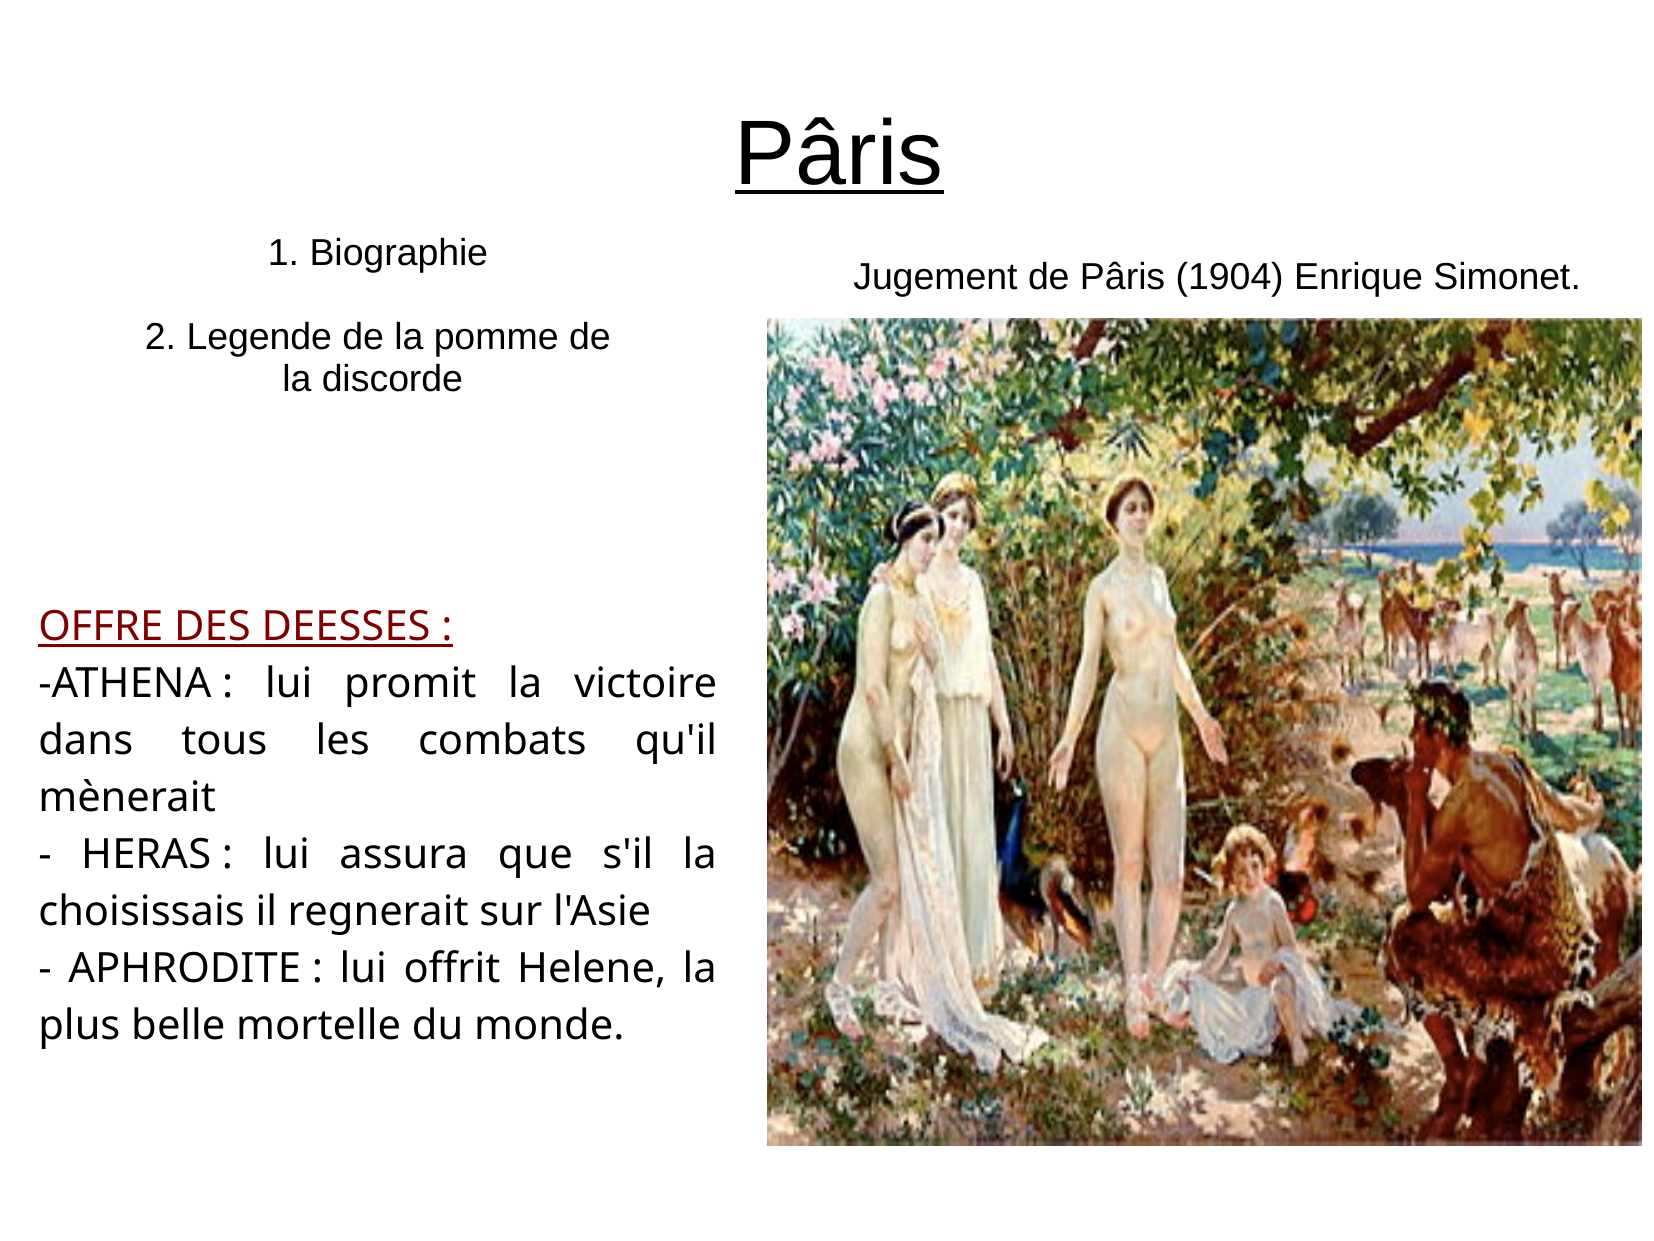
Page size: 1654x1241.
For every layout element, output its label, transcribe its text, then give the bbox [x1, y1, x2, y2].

text_box 1. Biographie 2. Legende de la pomme de la discorde [118, 224, 638, 450]
picture [767, 318, 1642, 1146]
text_box OFFRE DES DEESSES : -ATHENA : lui promit la victoire dans tous les combats qu'il mènerait - HERAS : lui assura que s'il la choisissais il regnerait sur l'Asie - APHRODITE : lui offrit Helene, la plus belle mortelle du monde. [23, 588, 733, 1050]
text_box Jugement de Pâris (1904) Enrique Simonet. [838, 248, 1597, 318]
title Pâris [82, 49, 1571, 257]
